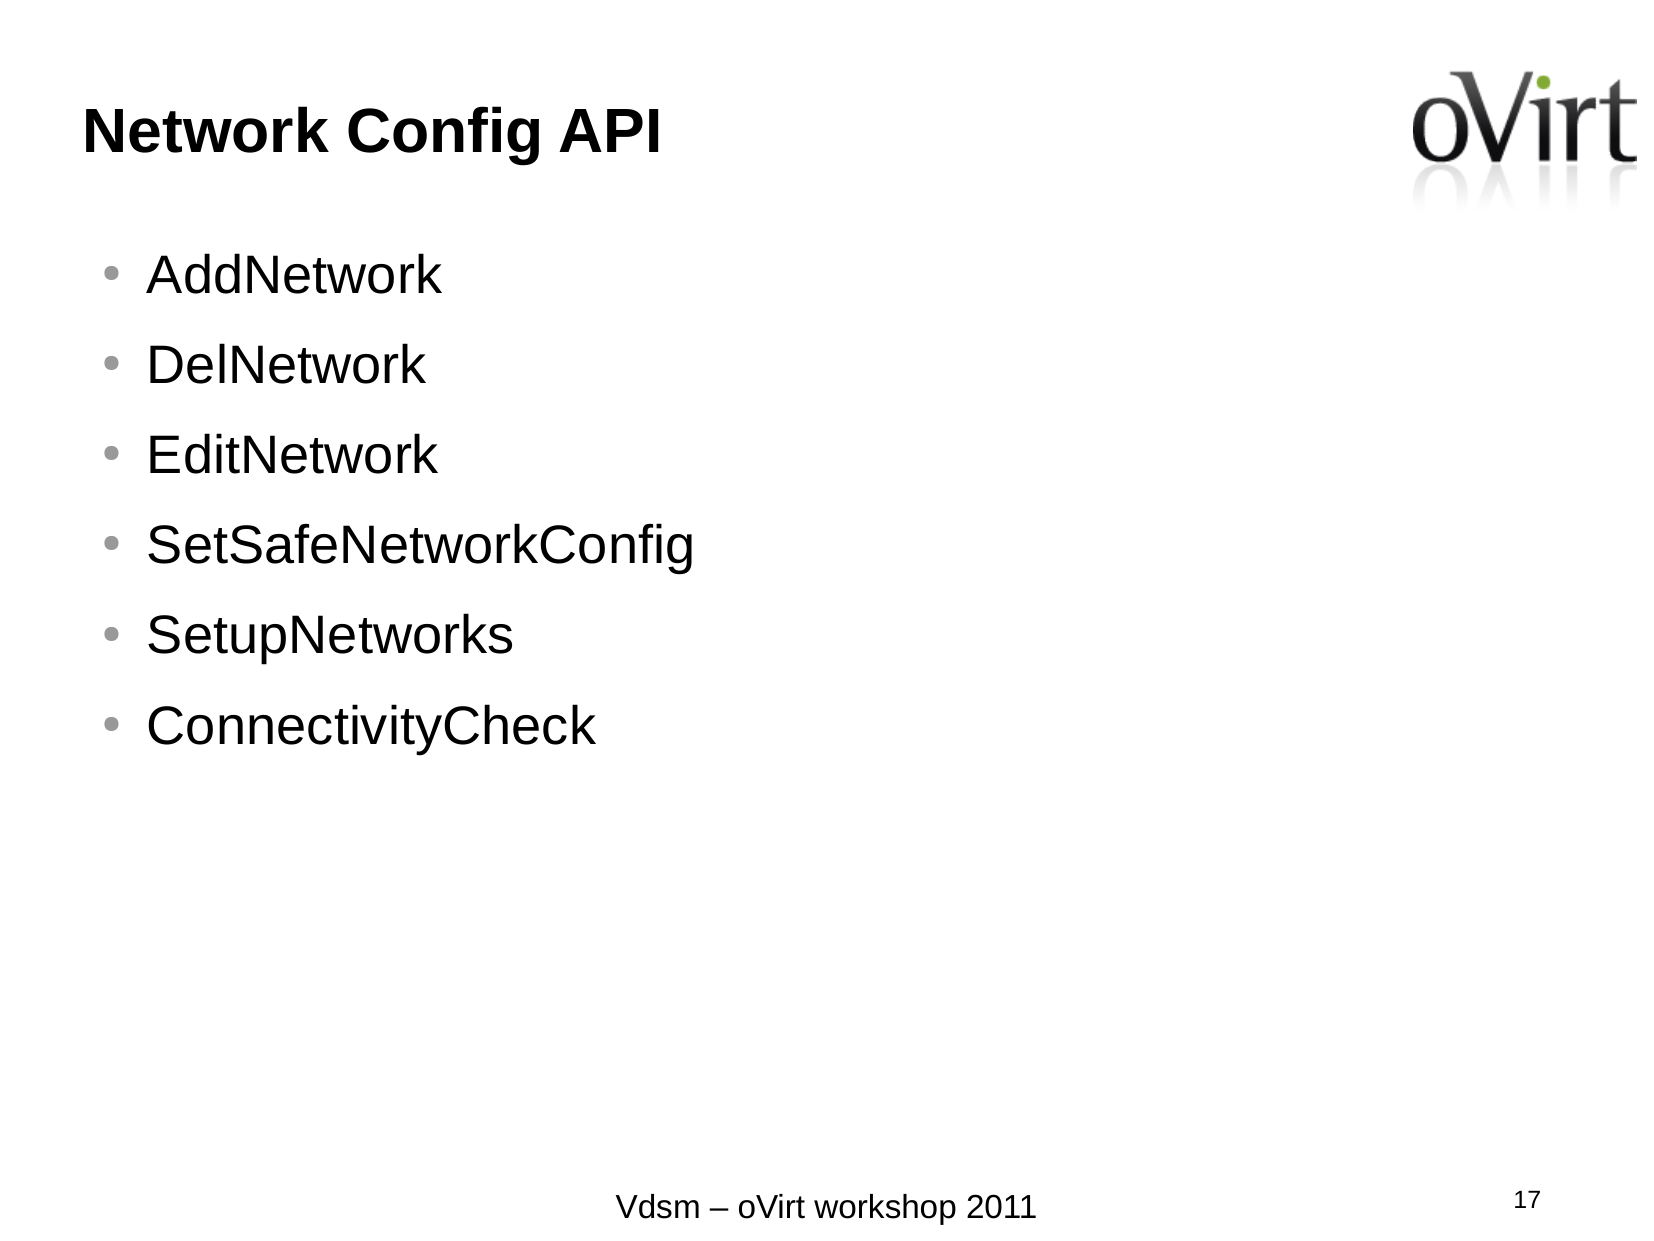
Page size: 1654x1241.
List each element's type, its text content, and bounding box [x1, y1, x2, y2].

picture [1571, 63, 1637, 212]
list AddNetwork DelNetwork EditNetwork SetSafeNetworkConfig SetupNetworks ConnectivityCheck [86, 244, 1576, 1039]
title Network Config API [82, 37, 1571, 226]
